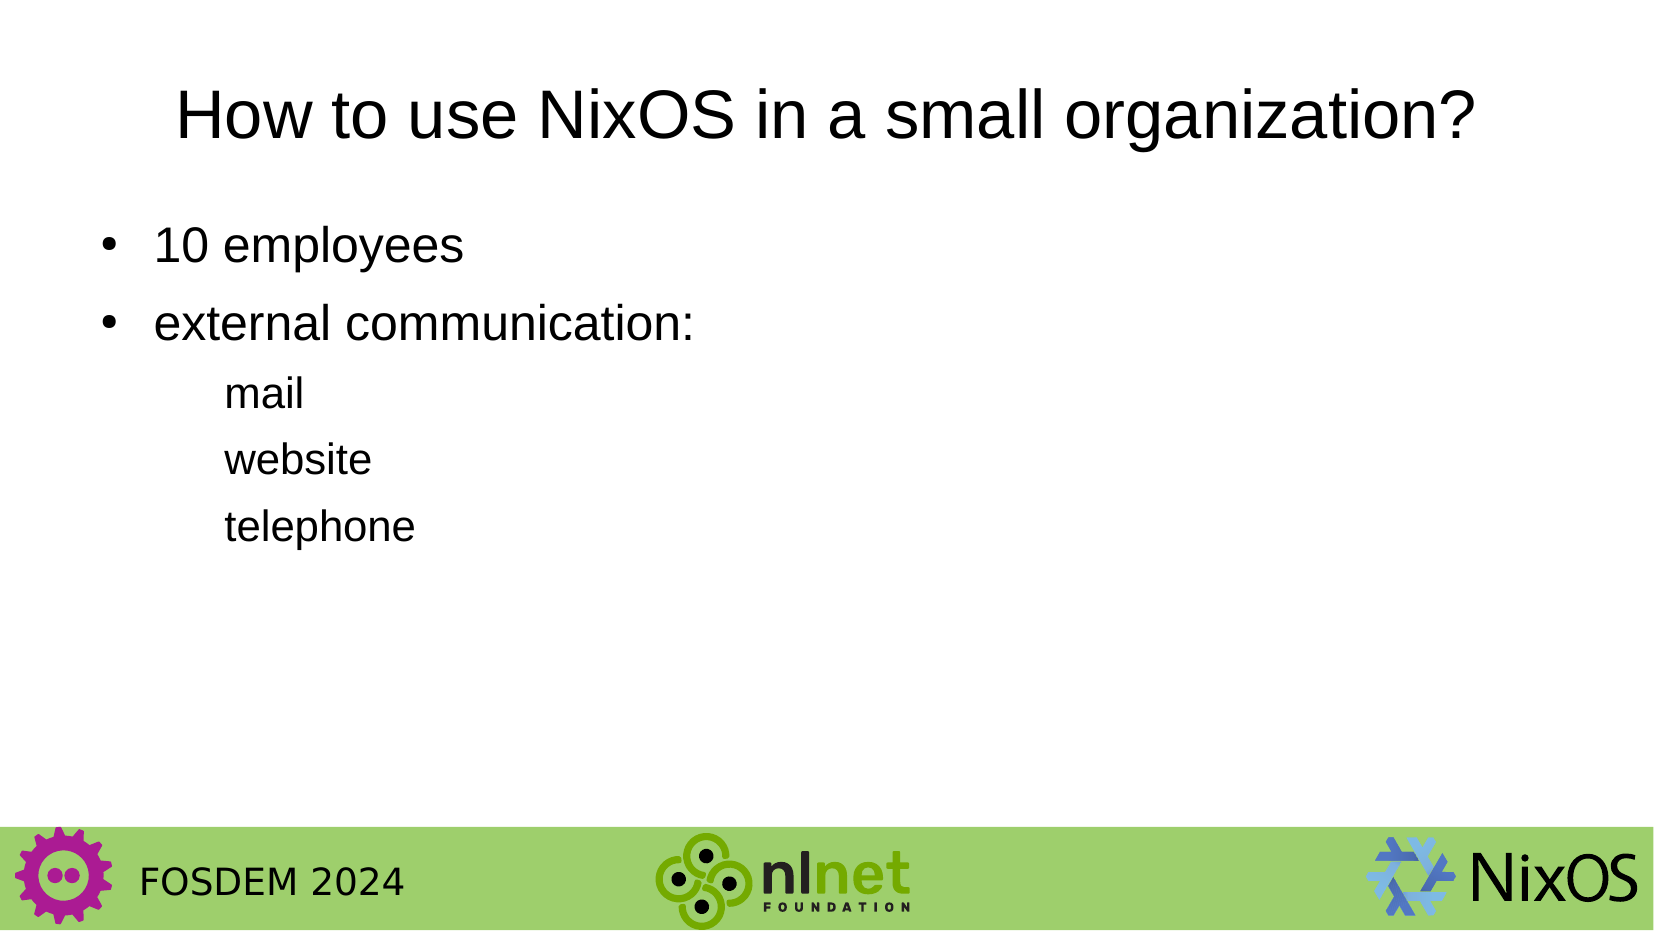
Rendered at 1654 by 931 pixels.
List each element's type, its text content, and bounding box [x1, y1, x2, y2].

list 10 employees external communication: mail website telephone [82, 217, 1571, 758]
title How to use NixOS in a small organization? [82, 7, 1571, 217]
